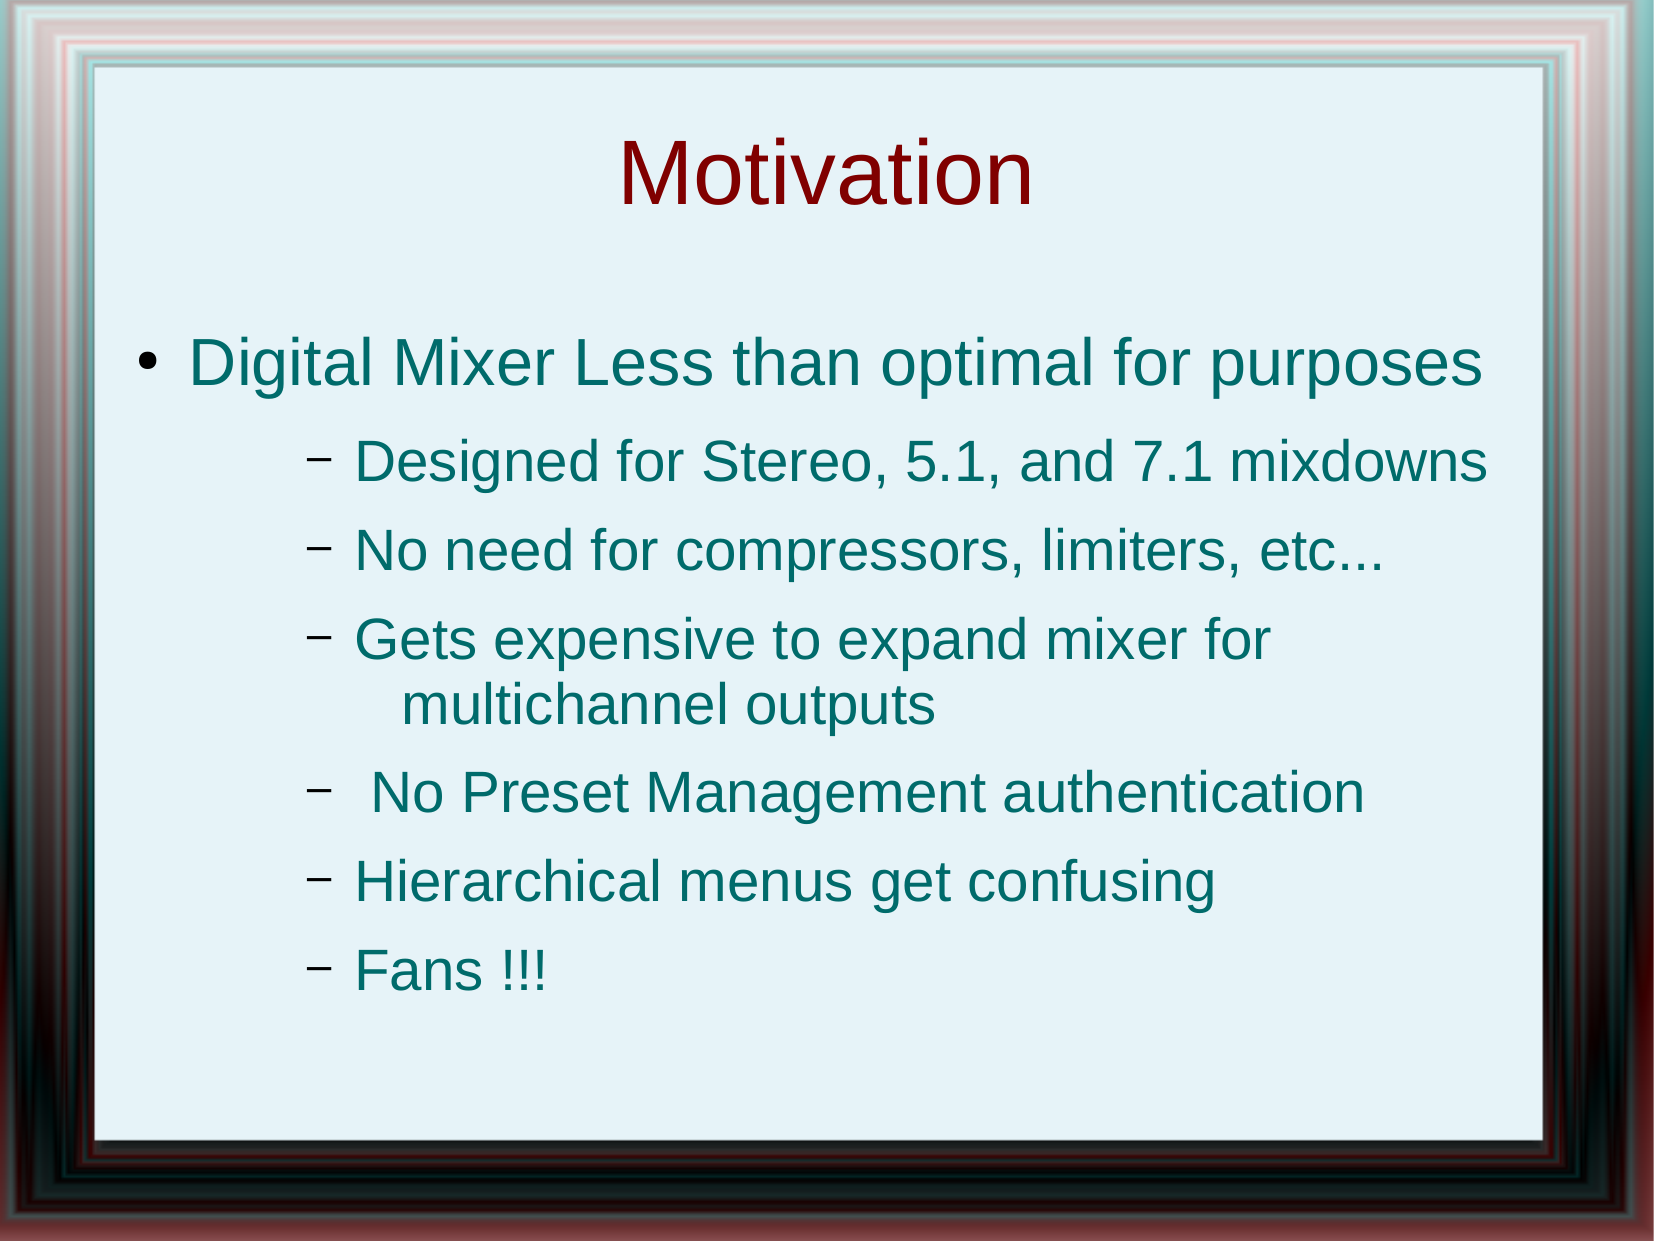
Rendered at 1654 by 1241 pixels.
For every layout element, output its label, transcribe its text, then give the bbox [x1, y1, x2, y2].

title Motivation [118, 88, 1536, 257]
picture [0, 0, 1654, 1241]
list Digital Mixer Less than optimal for purposes Designed for Stereo, 5.1, and 7.1 mixdowns No need for compressors, limiters, etc... Gets expensive to expand mixer for multichannel outputs No Preset Management authentication Hierarchical menus get confusing Fans !!! [118, 324, 1506, 1064]
